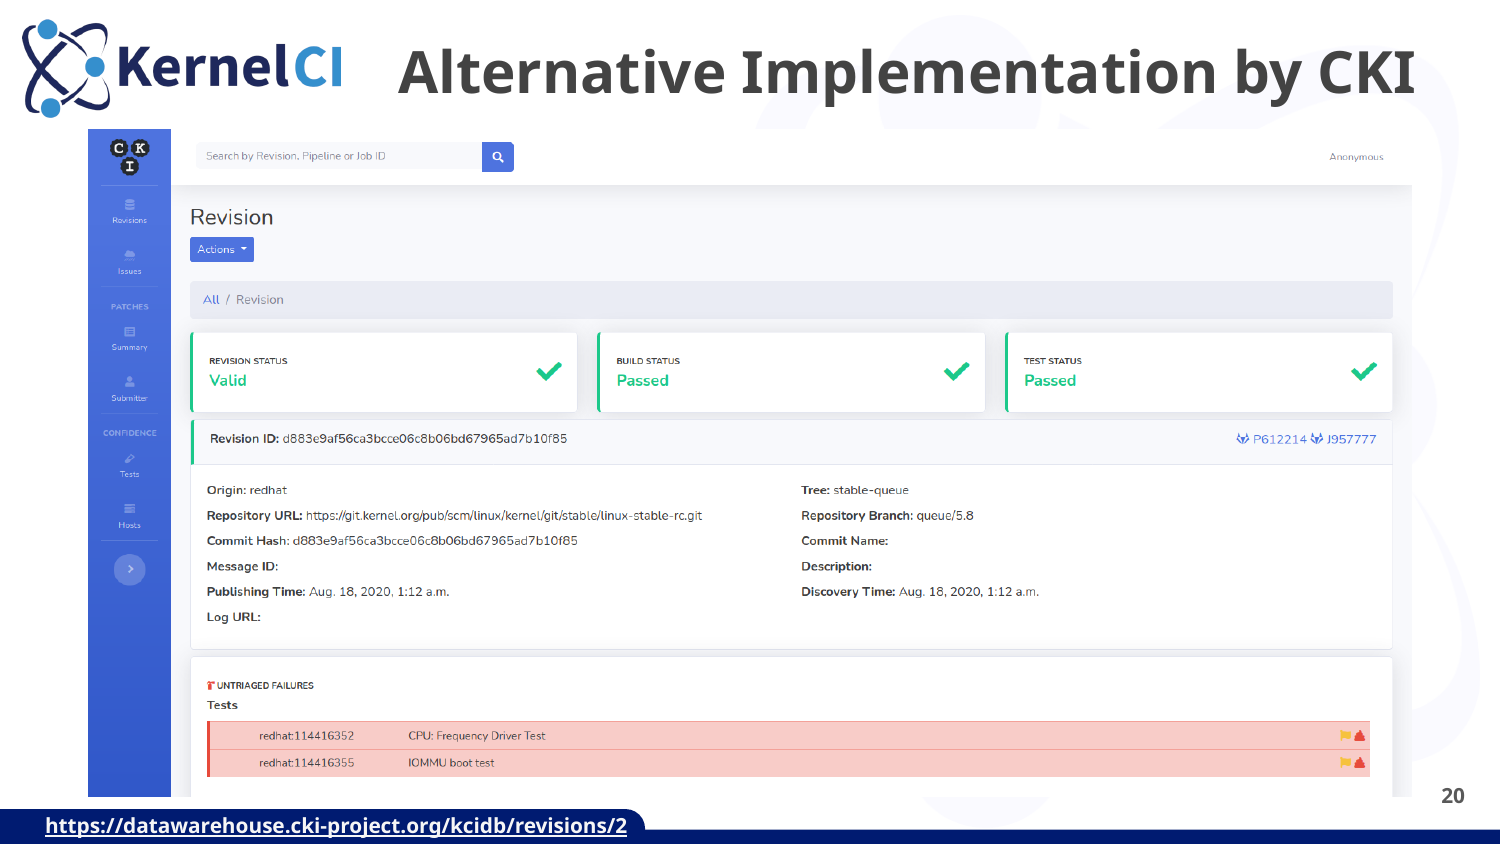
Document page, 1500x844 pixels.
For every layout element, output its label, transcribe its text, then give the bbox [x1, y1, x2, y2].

slide_number <number> [1389, 764, 1480, 830]
picture [22, 19, 341, 118]
picture [88, 15, 1480, 828]
title Alternative Implementation by CKI [383, 23, 1455, 117]
text_box https://datawarehouse.cki-project.org/kcidb/revisions/2 [0, 809, 646, 844]
